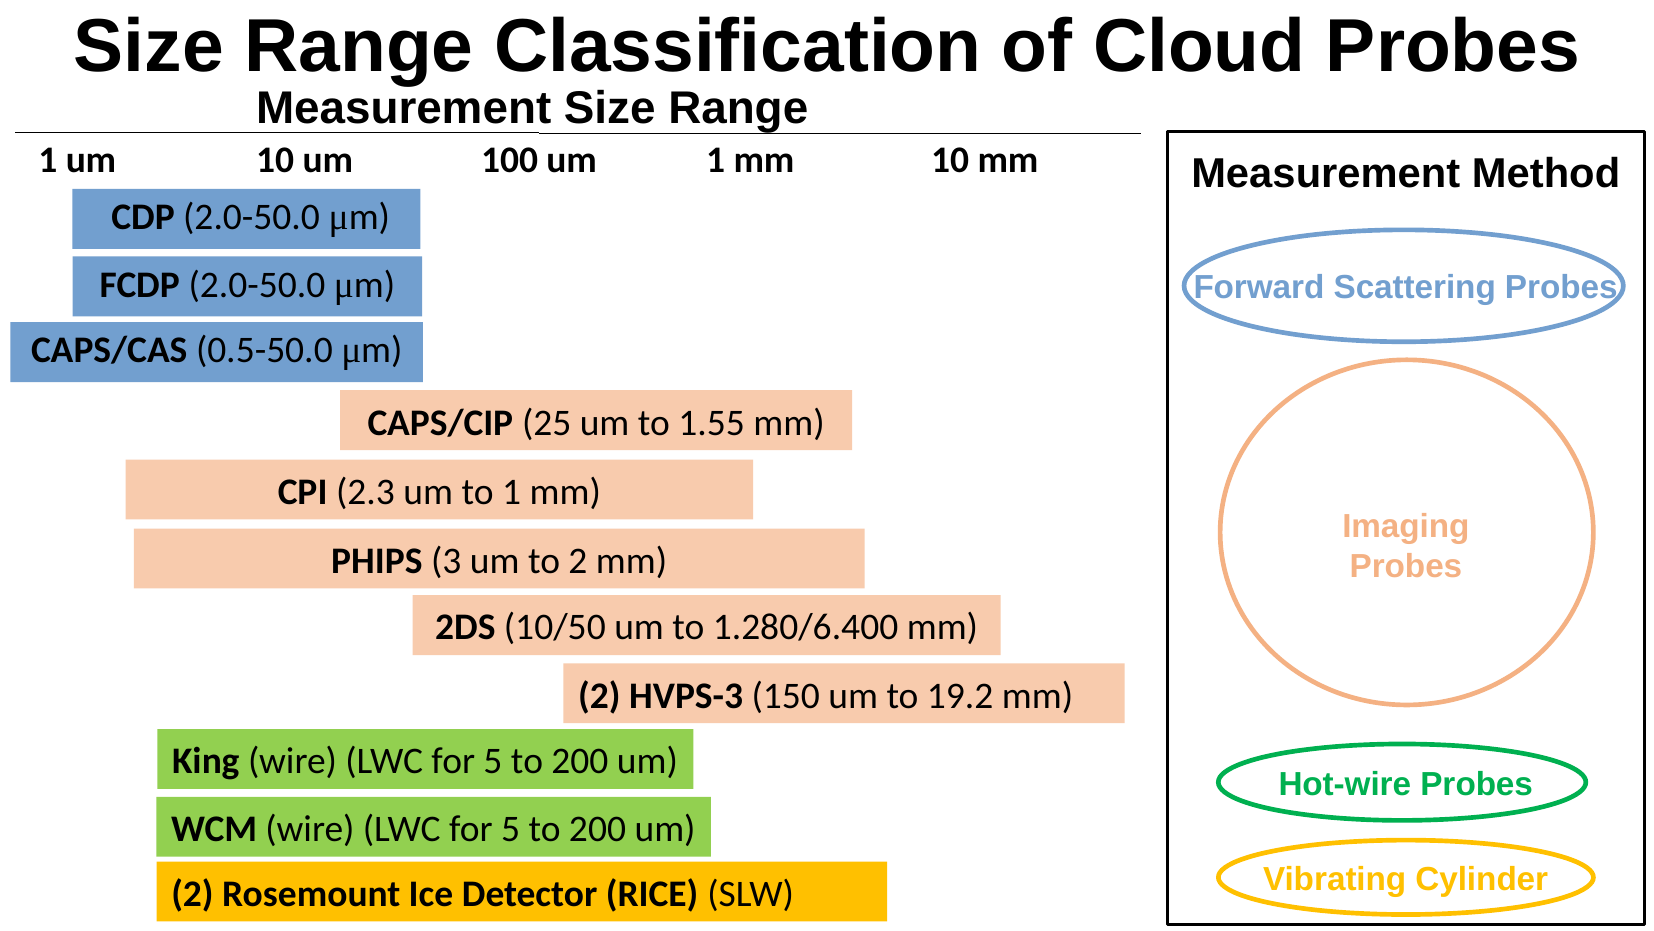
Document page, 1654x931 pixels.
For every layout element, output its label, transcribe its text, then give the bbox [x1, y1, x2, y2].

text_box (2) HVPS-3 (150 um to 19.2 mm) [563, 663, 1125, 724]
text_box 1 um 10 um 100 um 1 mm 10 mm [23, 127, 1342, 188]
text_box King (wire) (LWC for 5 to 200 um) [157, 729, 694, 789]
text_box Forward Scattering Probes [1601, 258, 1633, 314]
text_box Measurement Method [1646, 138, 1654, 204]
text_box Measurement Size Range [30, 70, 1036, 127]
text_box Hot-wire Probes [1263, 754, 1548, 810]
text_box Forward Scattering Probes [1187, 258, 1620, 314]
text_box 1 um 10 um 100 um 1 mm 10 mm [1169, 133, 1342, 138]
text_box PHIPS (3 um to 2 mm) [133, 528, 865, 589]
text_box Imaging Probes [1327, 496, 1485, 592]
text_box 2DS (10/50 um to 1.280/6.400 mm) [412, 595, 1001, 656]
text_box Measurement Method [1158, 138, 1166, 204]
text_box Forward Scattering Probes [1178, 258, 1206, 314]
text_box Measurement Method [1169, 138, 1643, 204]
text_box Vibrating Cylinder [1248, 849, 1564, 905]
text_box (2) Rosemount Ice Detector (RICE) (SLW) [156, 861, 888, 922]
text_box CPI (2.3 um to 1 mm) [125, 459, 754, 520]
text_box CAPS/CAS (0.5-50.0 μm) [10, 322, 423, 383]
text_box FCDP (2.0-50.0 μm) [72, 256, 423, 317]
text_box WCM (wire) (LWC for 5 to 200 um) [156, 796, 711, 857]
text_box CAPS/CIP (25 um to 1.55 mm) [340, 390, 853, 451]
text_box CDP (2.0-50.0 μm) [72, 188, 421, 249]
text_box Size Range Classification of Cloud Probes [1, 5, 1654, 88]
